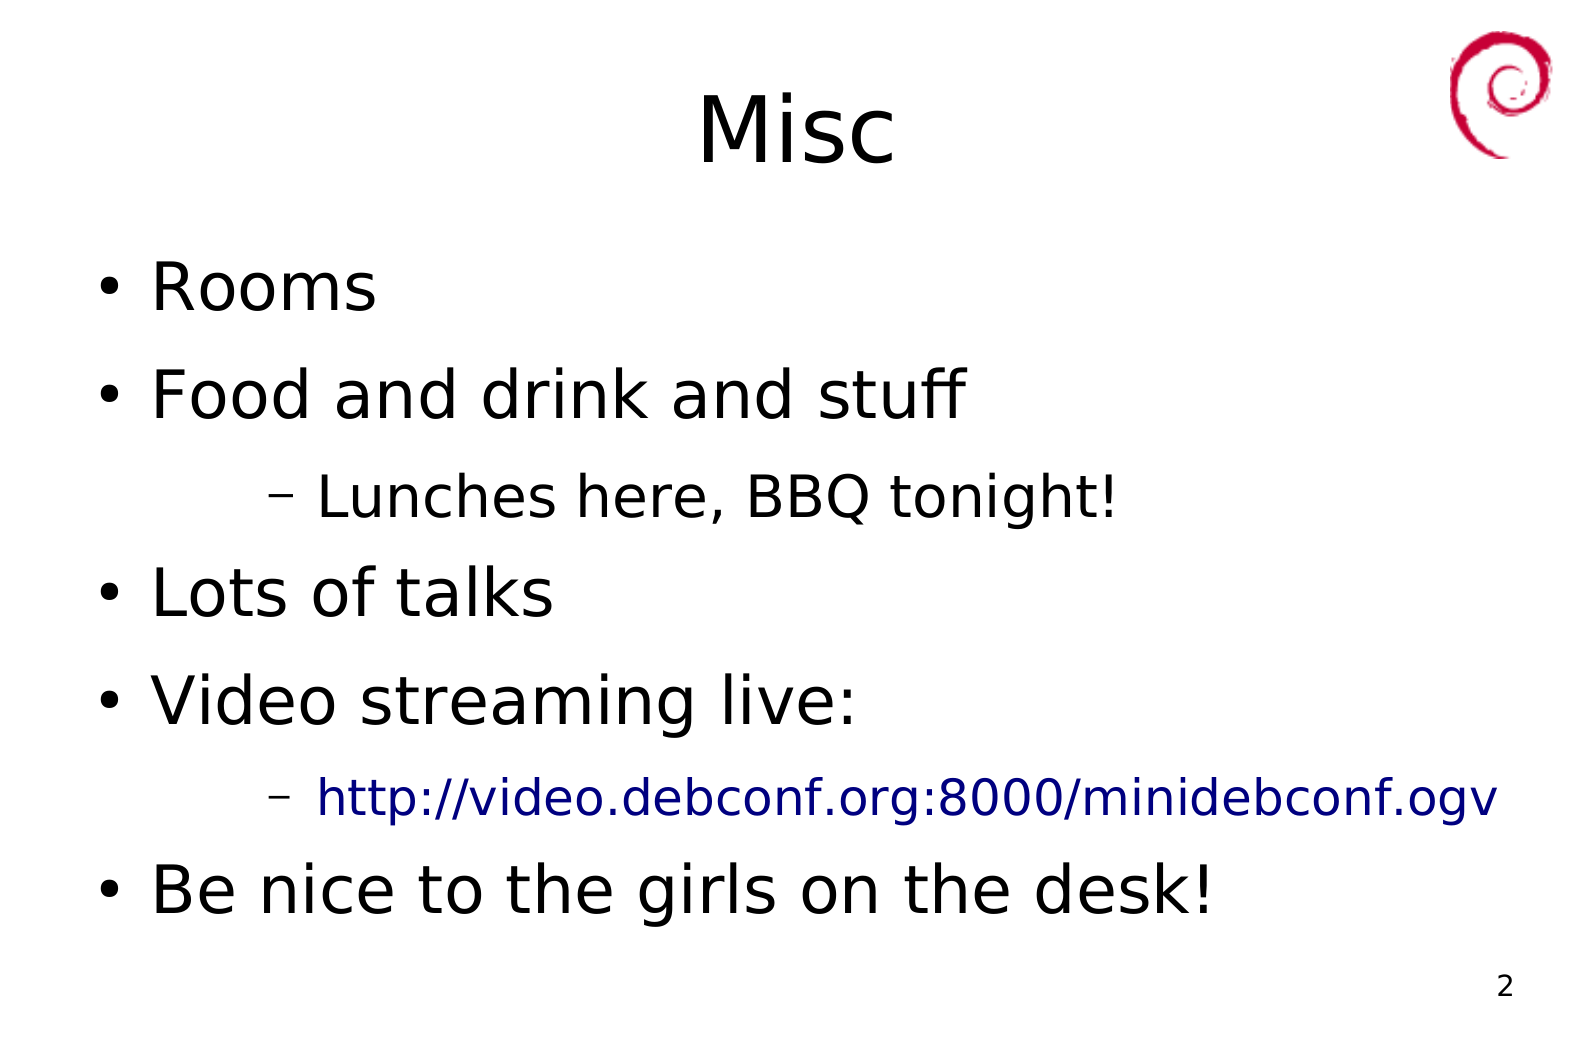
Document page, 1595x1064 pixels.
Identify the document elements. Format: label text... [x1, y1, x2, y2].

list Rooms Food and drink and stuff Lunches here, BBQ tonight! Lots of talks Video streaming live: http://video.debconf.org:8000/minidebconf.ogv Be nice to the girls on the desk! [79, 248, 1515, 951]
picture [1450, 31, 1555, 159]
title Misc [79, 42, 1515, 221]
